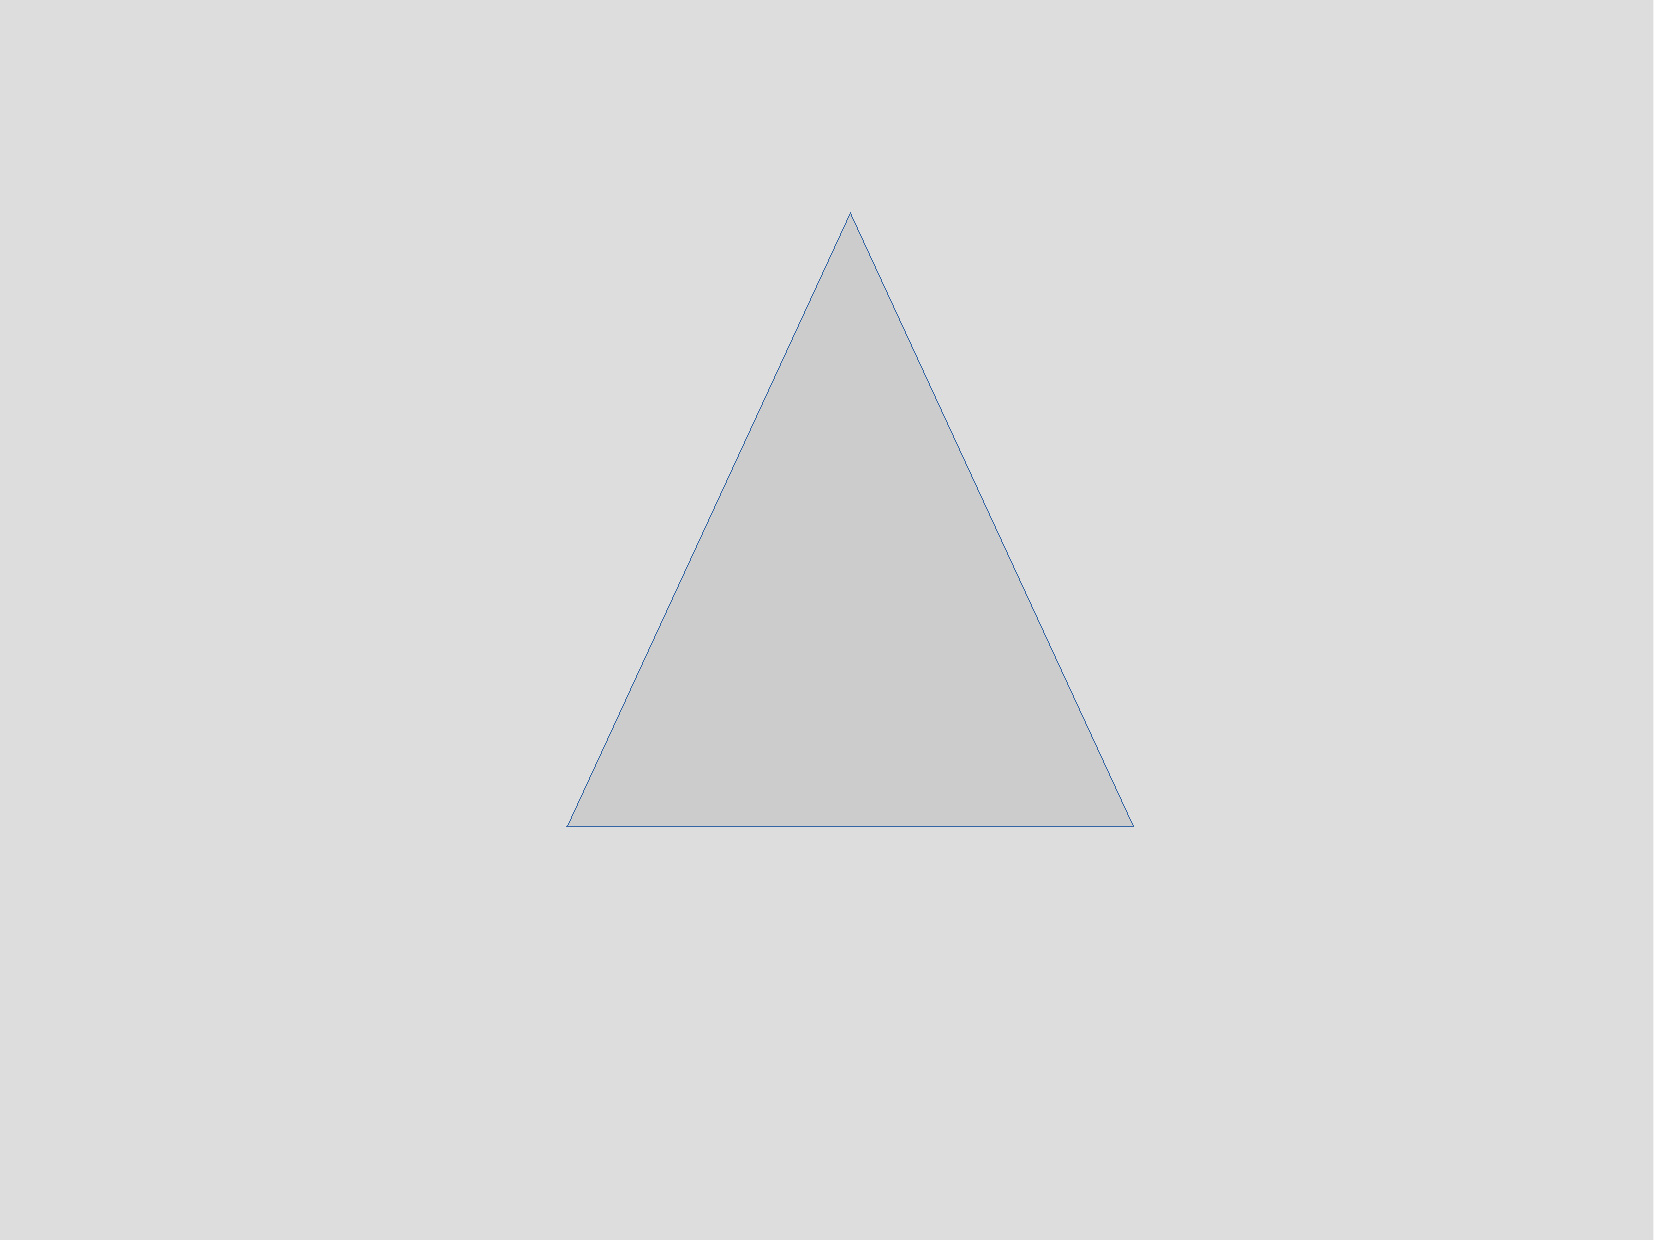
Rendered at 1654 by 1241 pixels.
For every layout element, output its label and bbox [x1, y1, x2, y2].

text_box [566, 212, 1134, 827]
